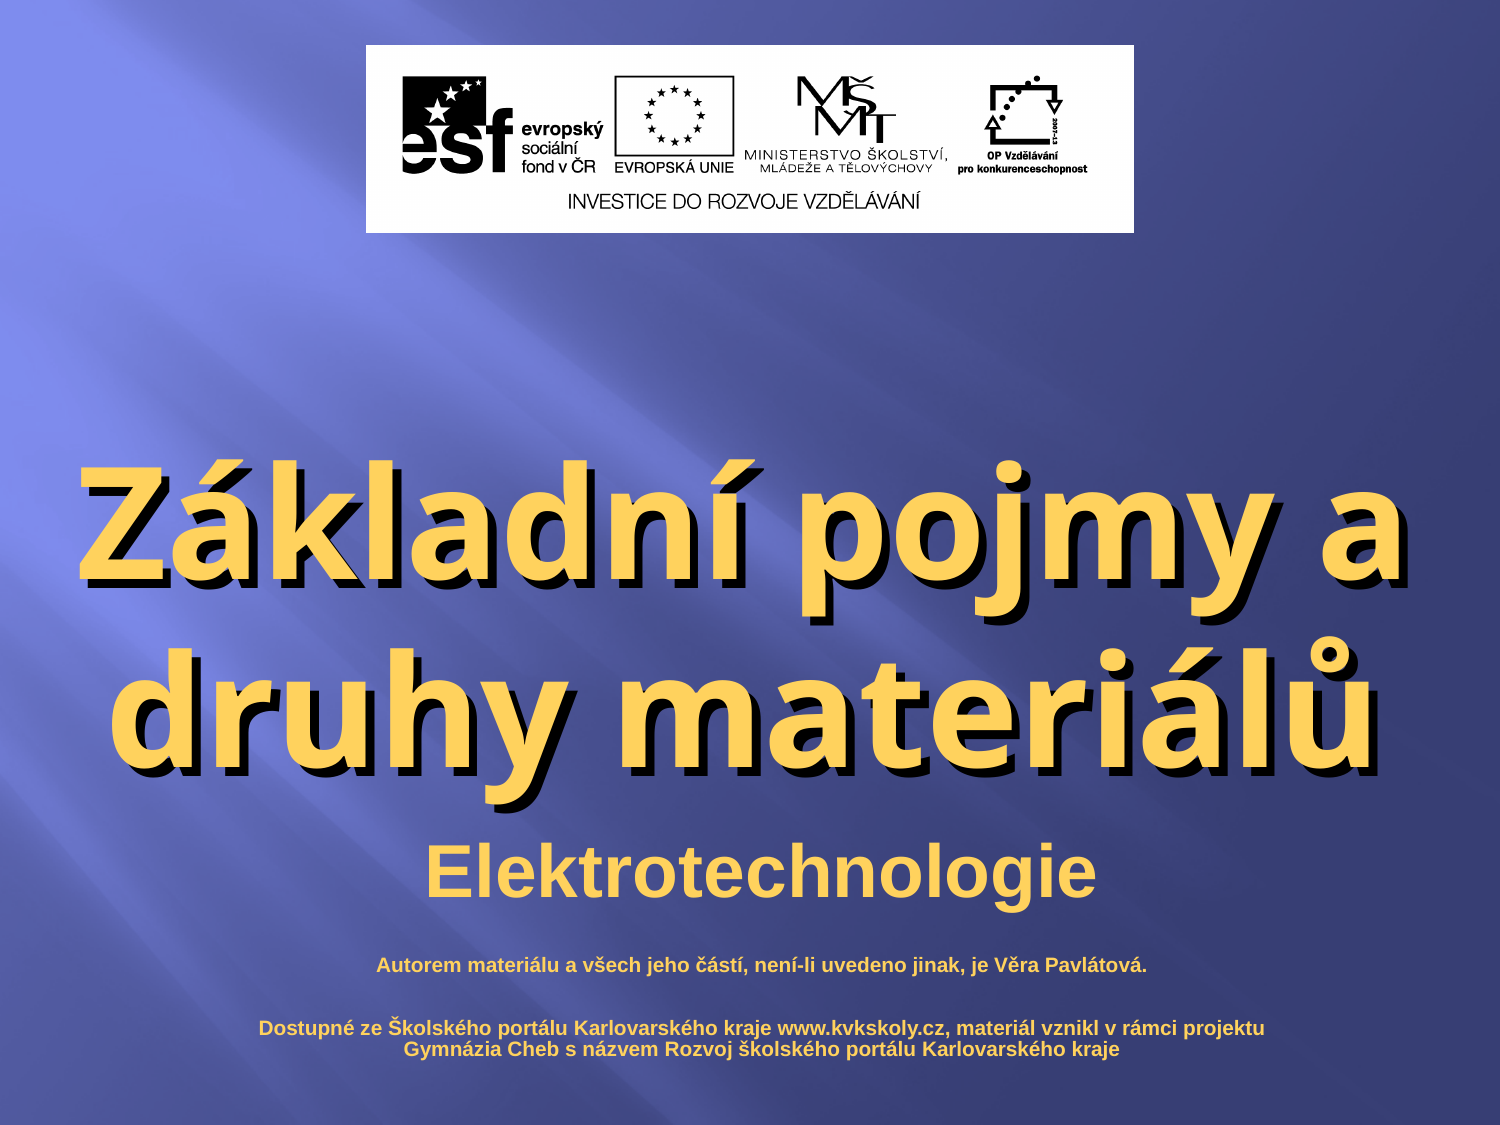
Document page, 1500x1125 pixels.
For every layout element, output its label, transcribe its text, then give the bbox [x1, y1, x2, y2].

title Základní pojmy a druhy materiálů [64, 243, 1424, 799]
picture [0, 0, 1500, 1125]
text_box Elektrotechnologie Autorem materiálu a všech jeho částí, není-li uvedeno jinak, je Věra Pavlátová. Dostupné ze Školského portálu Karlovarského kraje www.kvkskoly.cz, materiál vznikl v rámci projektu Gymnázia Cheb s názvem Rozvoj školského portálu Karlovarského kraje [194, 822, 1329, 1083]
